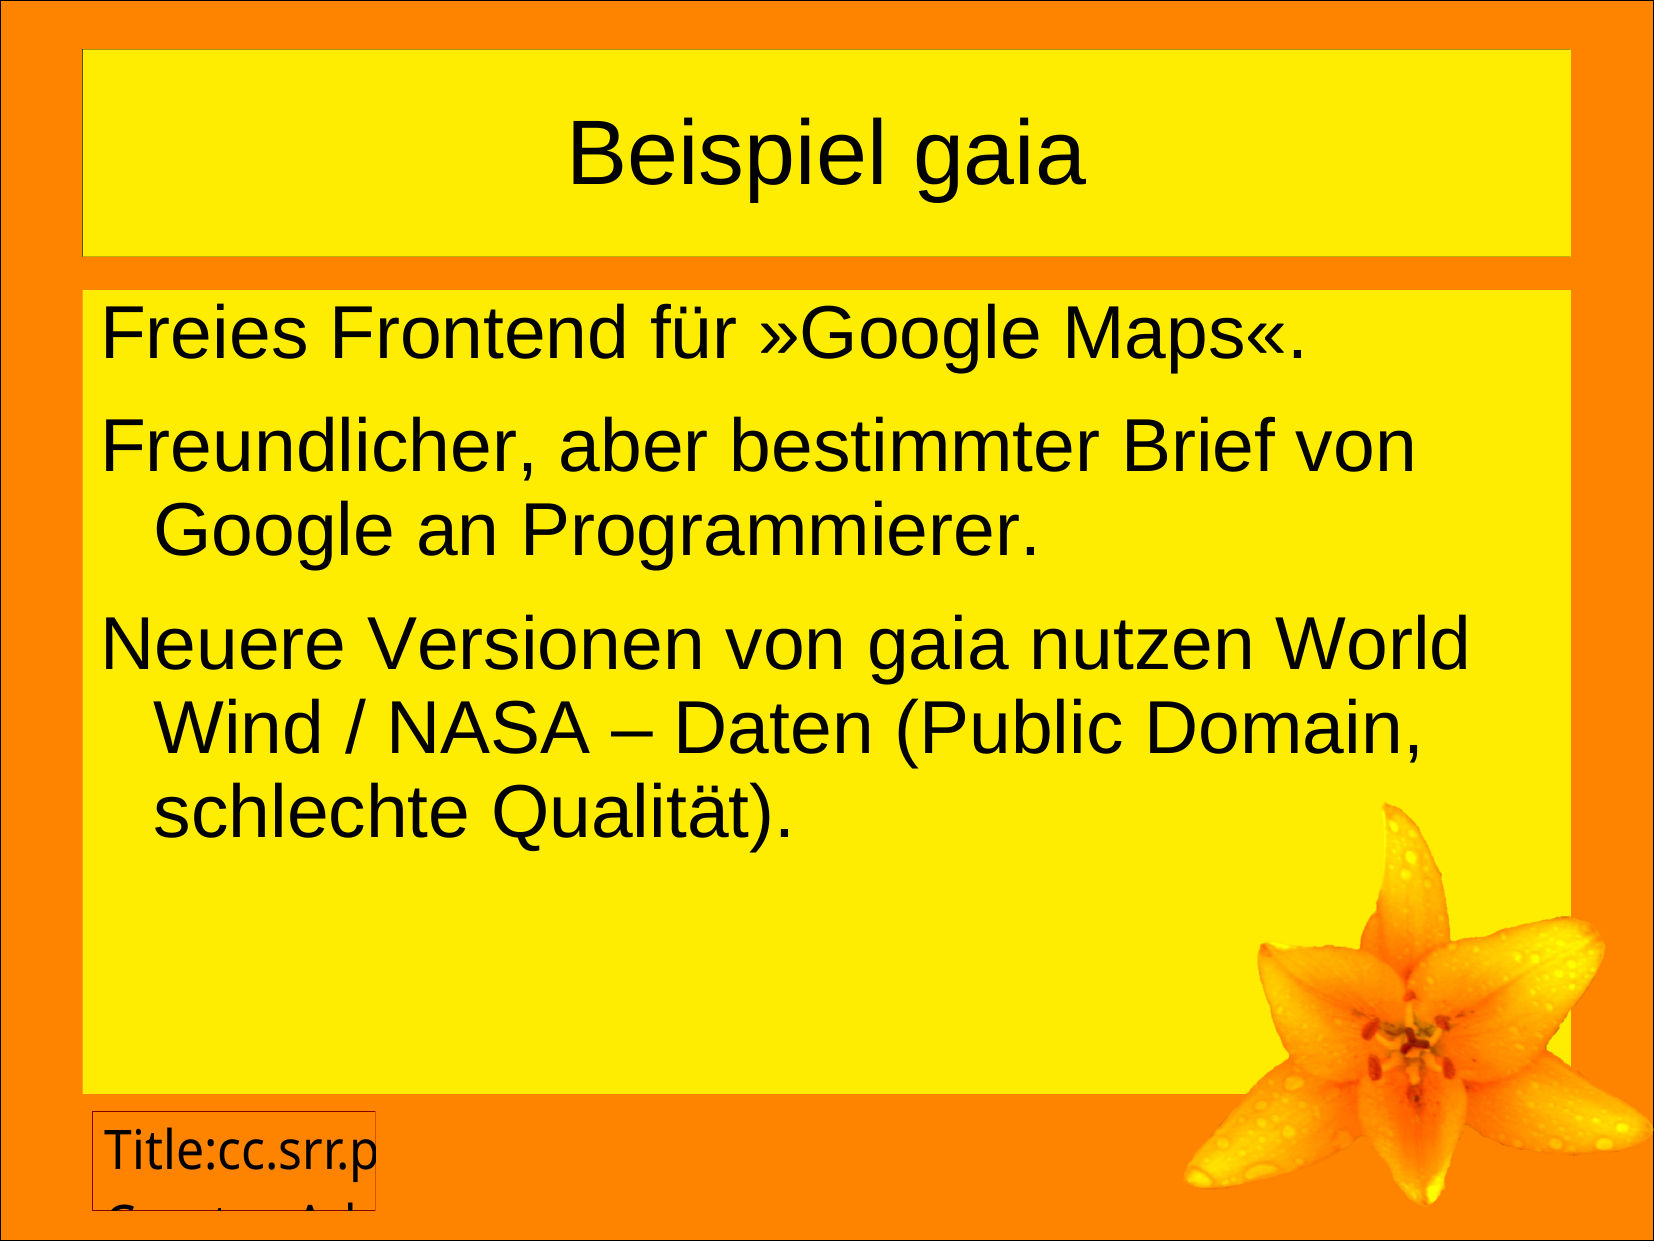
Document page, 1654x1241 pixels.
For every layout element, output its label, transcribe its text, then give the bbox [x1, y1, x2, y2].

picture [1181, 767, 1654, 1241]
text_box [0, 0, 1654, 1241]
list Freies Frontend für »Google Maps«. Freundlicher, aber bestimmter Brief von Google an Programmierer. Neuere Versionen von gaia nutzen World Wind / NASA – Daten (Public Domain, schlechte Qualität). [82, 290, 1571, 1094]
title Beispiel gaia [82, 49, 1571, 257]
picture [88, 1108, 376, 1211]
